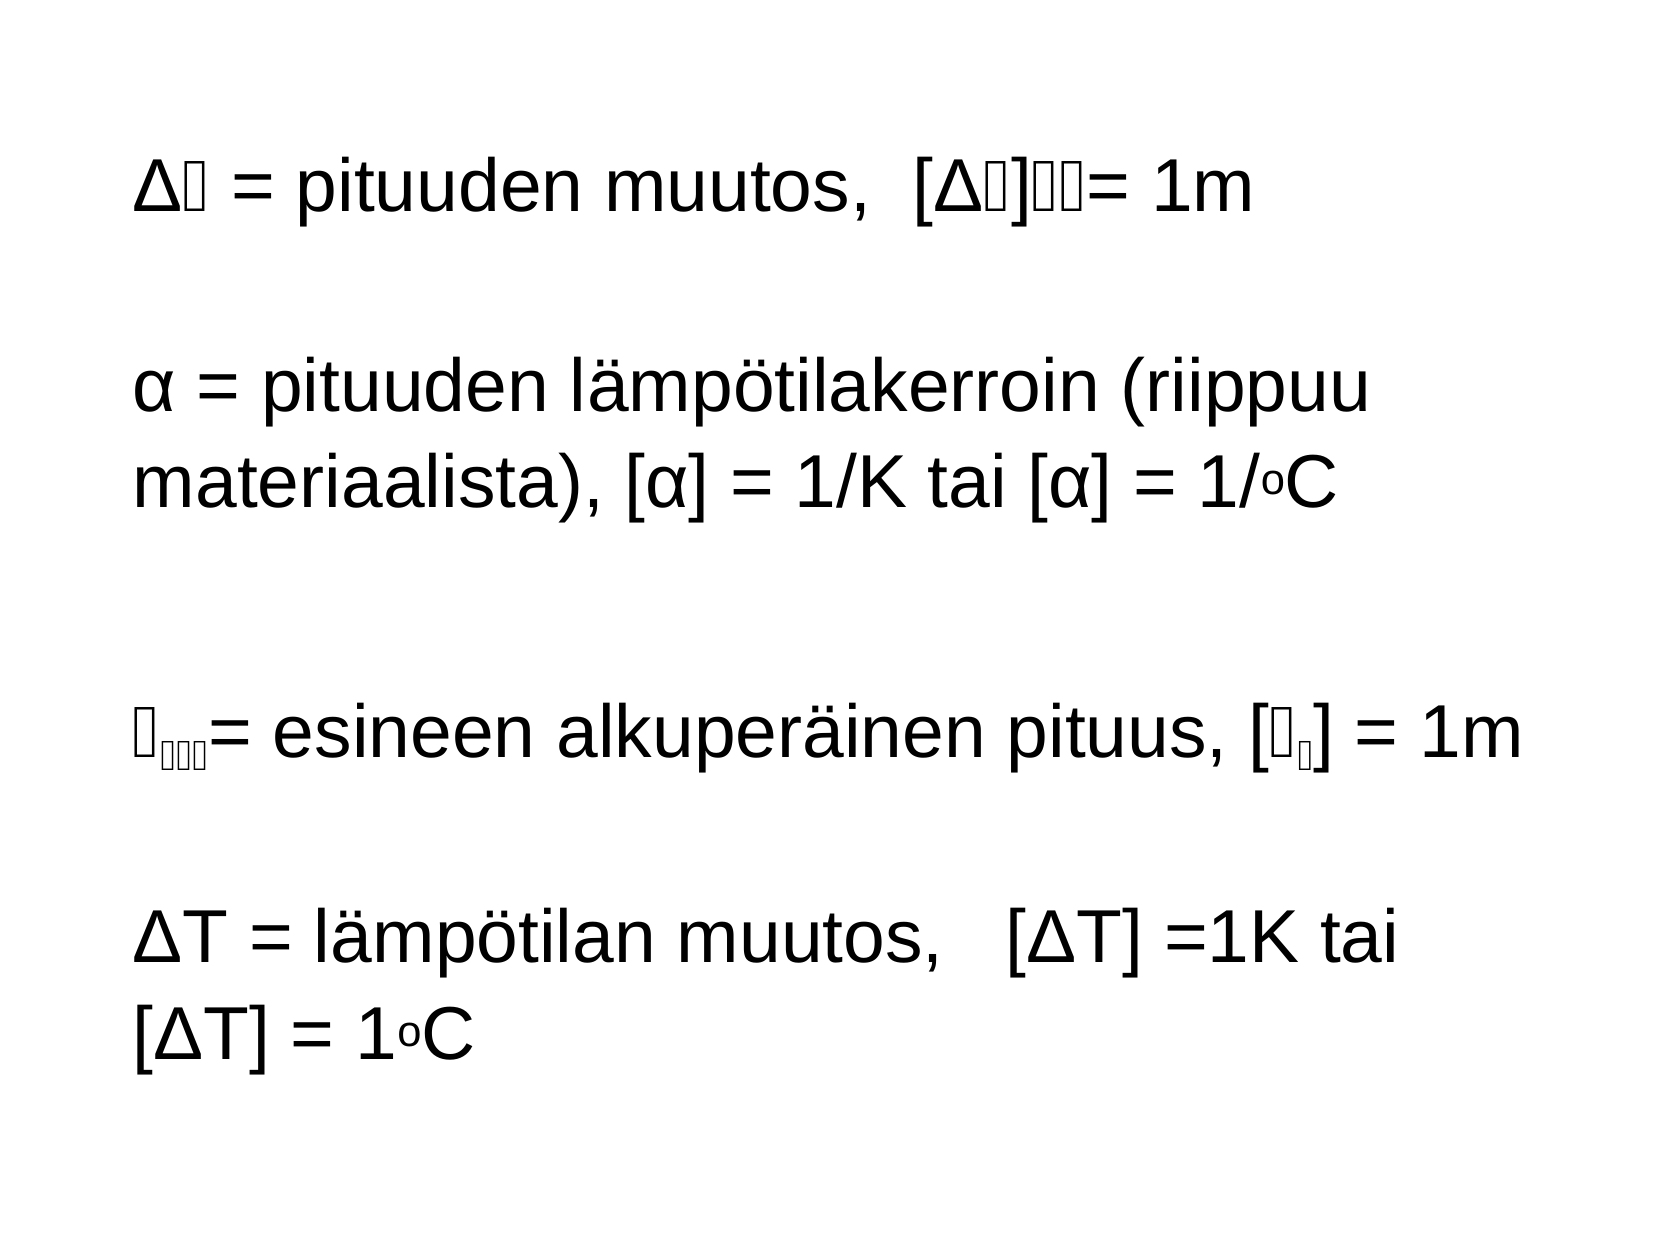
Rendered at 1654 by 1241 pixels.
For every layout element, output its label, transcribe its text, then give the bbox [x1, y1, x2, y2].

text_box Δ = pituuden muutos, [Δ]= 1m α = pituuden lämpötilakerroin (riippuu materiaalista), [α] = 1/K tai [α] = 1/oC = esineen alkuperäinen pituus, [] = 1m ΔT = lämpötilan muutos, [ΔT] =1K tai [ΔT] = 1oC [118, 136, 1654, 1116]
